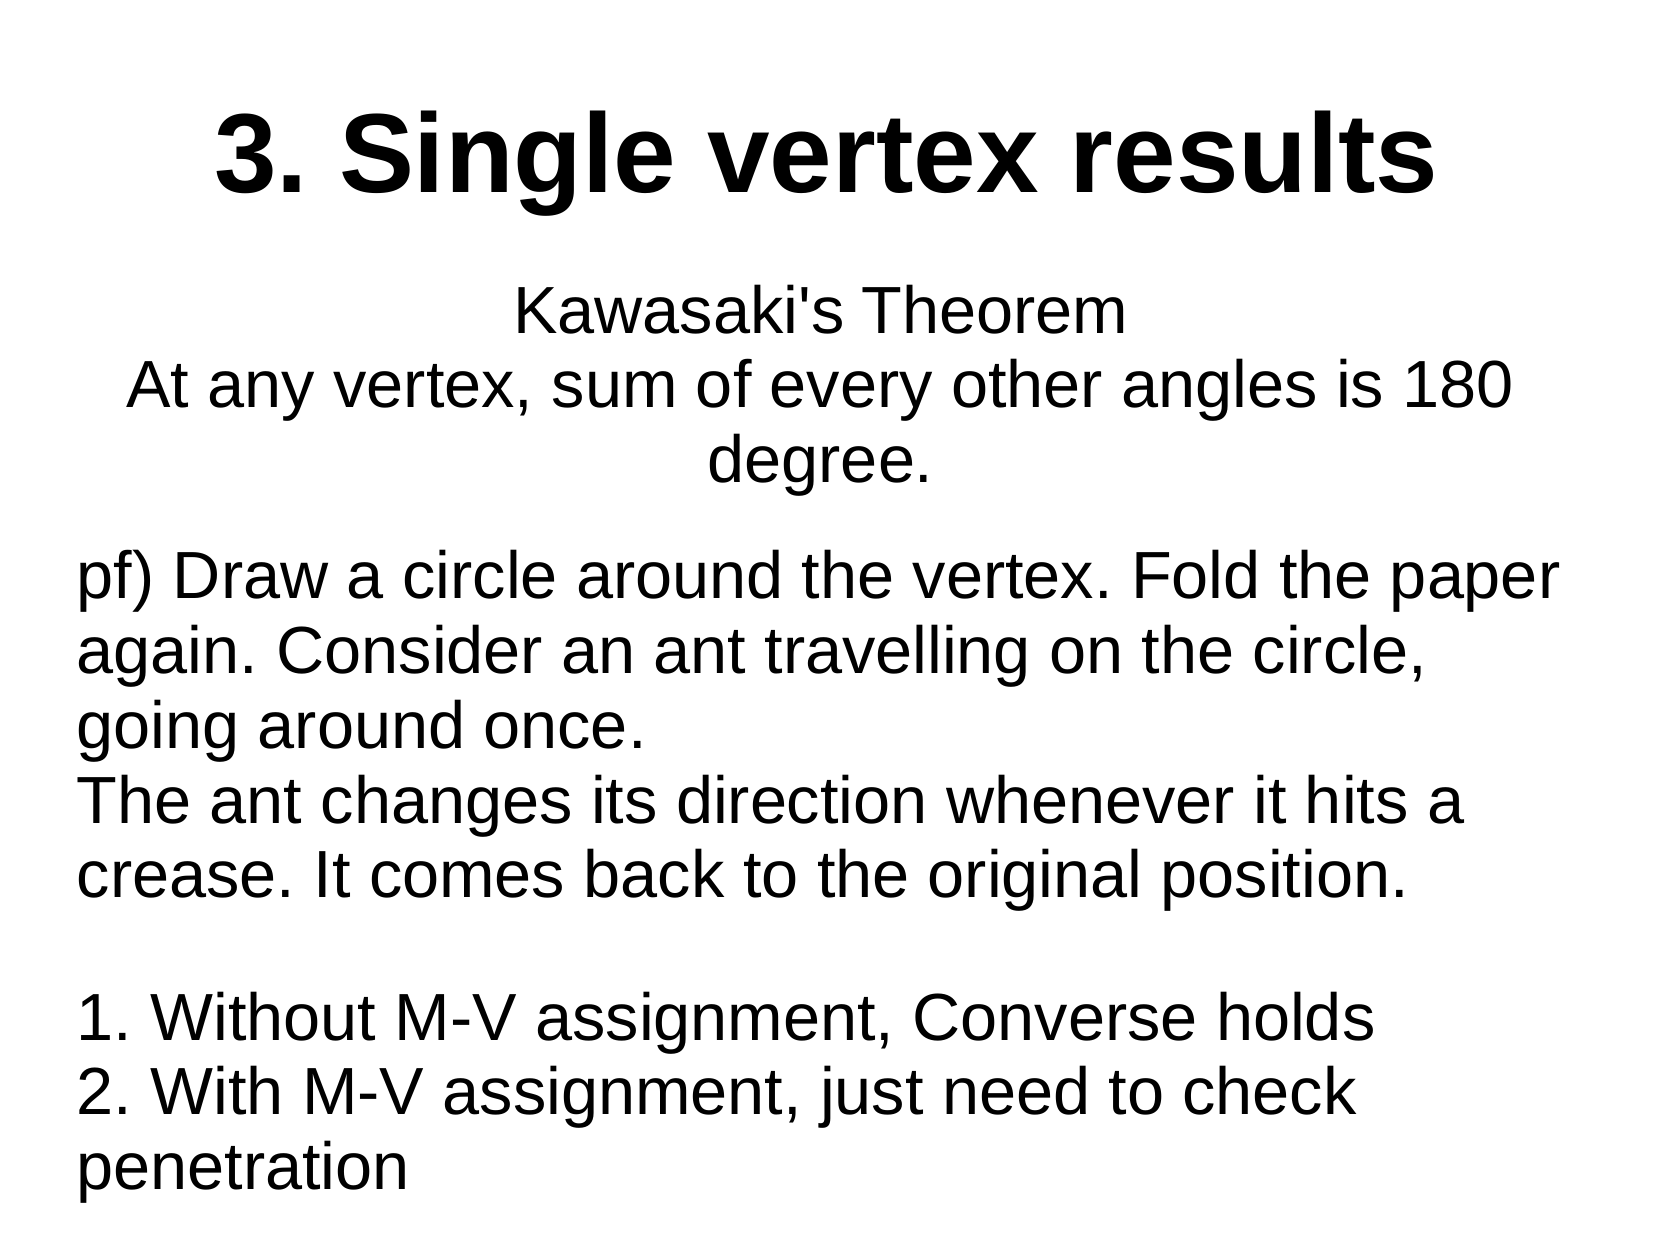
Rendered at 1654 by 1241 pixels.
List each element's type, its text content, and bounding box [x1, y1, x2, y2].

text_box pf) Draw a circle around the vertex. Fold the paper again. Consider an ant travelling on the circle, going around once. The ant changes its direction whenever it hits a crease. It comes back to the original position. [76, 531, 1595, 920]
title 3. Single vertex results [82, 56, 1571, 250]
text_box 1. Without M-V assignment, Converse holds 2. With M-V assignment, just need to check penetration [76, 972, 1565, 1211]
chart [778, 595, 897, 655]
subtitle Kawasaki's Theorem At any vertex, sum of every other angles is 180 degree. [76, 265, 1565, 504]
